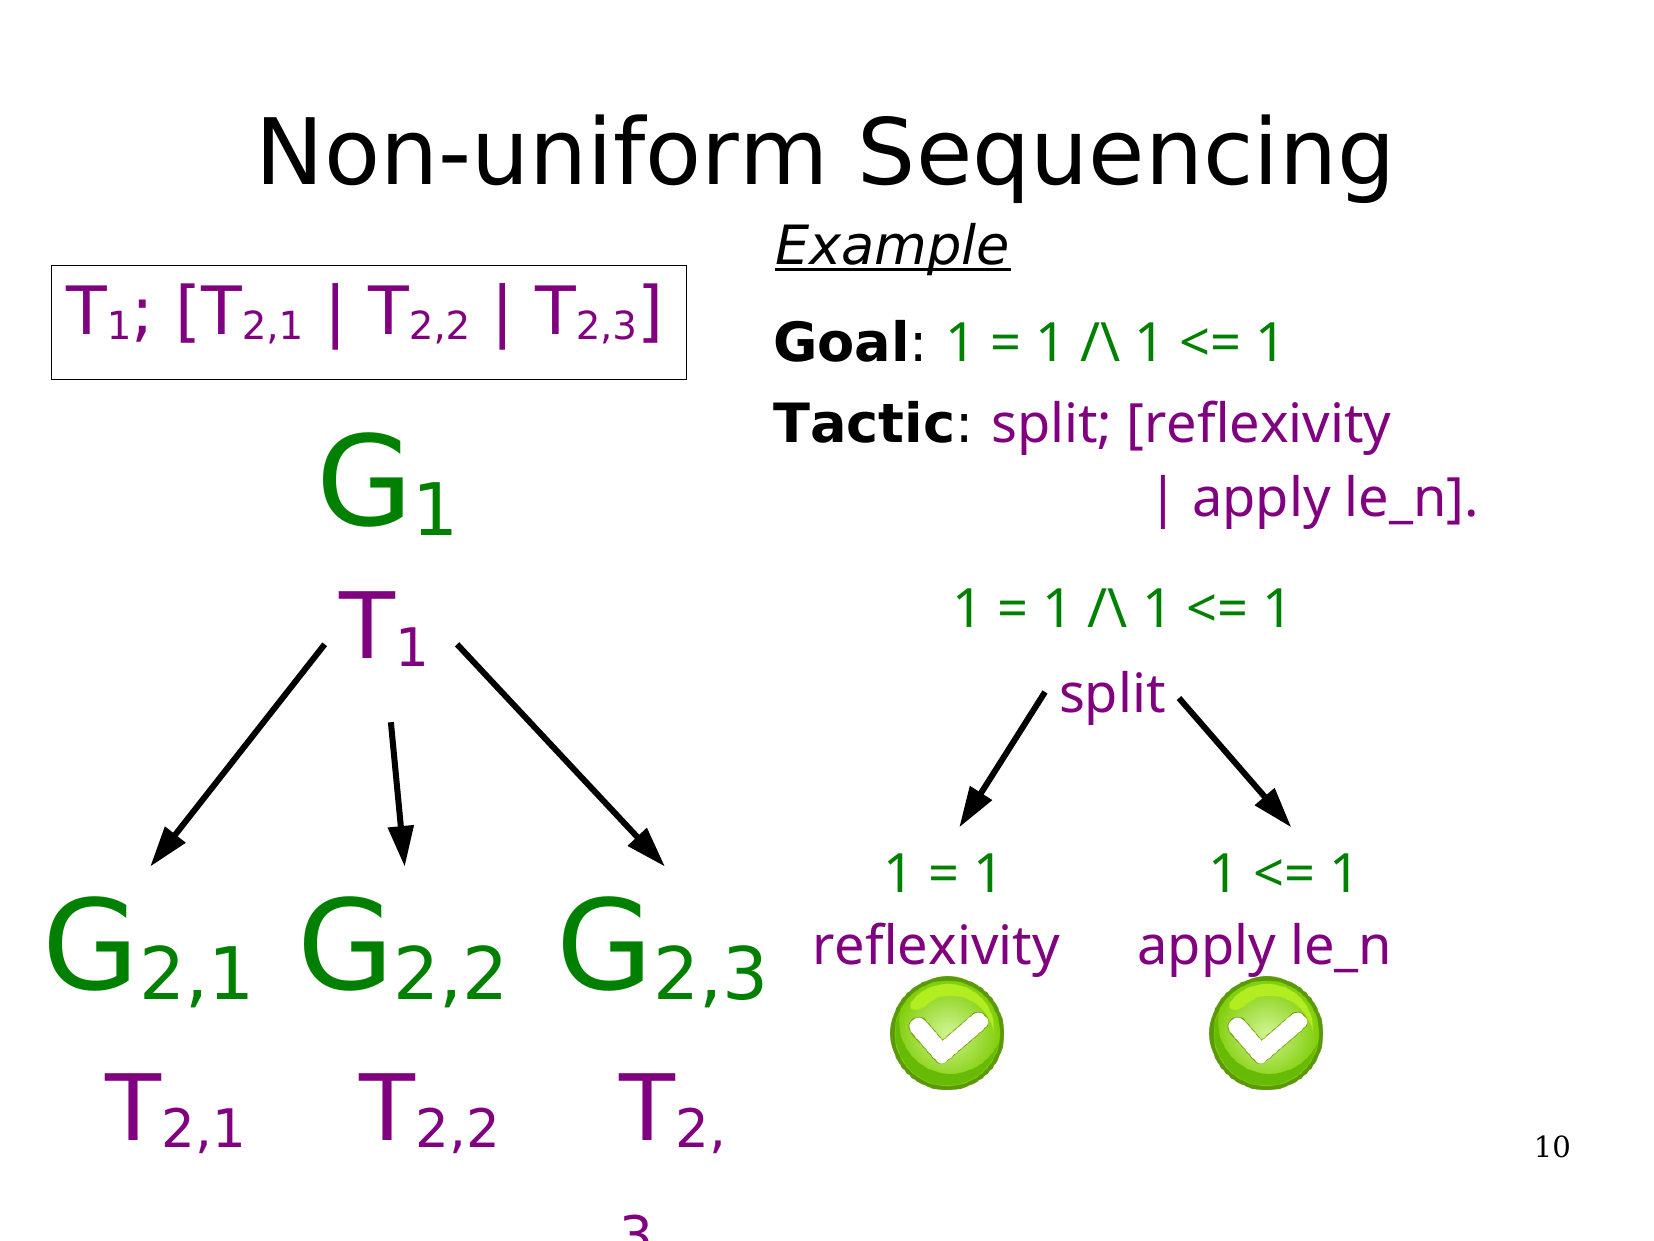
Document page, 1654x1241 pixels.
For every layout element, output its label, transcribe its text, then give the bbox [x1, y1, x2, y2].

title Non-uniform Sequencing [82, 49, 1571, 257]
text_box G2,2 [282, 866, 528, 1067]
text_box Tactic: split; [reflexivity | apply le_n]. [758, 377, 1576, 534]
text_box apply le_n [1122, 899, 1431, 985]
text_box T2,3 [604, 1047, 775, 1199]
text_box Example [760, 206, 1174, 285]
text_box split [1044, 647, 1184, 733]
text_box 1 = 1 [869, 826, 1051, 899]
picture [890, 976, 1004, 1090]
text_box T1; [T2,1 | T2,2 | T2,3] [51, 265, 687, 380]
text_box G2,3 [542, 866, 787, 1067]
text_box G2,1 [28, 866, 274, 1067]
text_box T1 [324, 566, 458, 723]
picture [1209, 976, 1323, 1090]
text_box T2,1 [91, 1047, 263, 1199]
text_box 1 = 1 /\ 1 <= 1 [938, 561, 1331, 648]
text_box T2,2 [345, 1047, 520, 1199]
text_box G1 [301, 402, 489, 603]
text_box 1 <= 1 [1194, 826, 1388, 899]
text_box Goal: 1 = 1 /\ 1 <= 1 [758, 296, 1416, 377]
text_box reflexivity [797, 899, 1106, 985]
